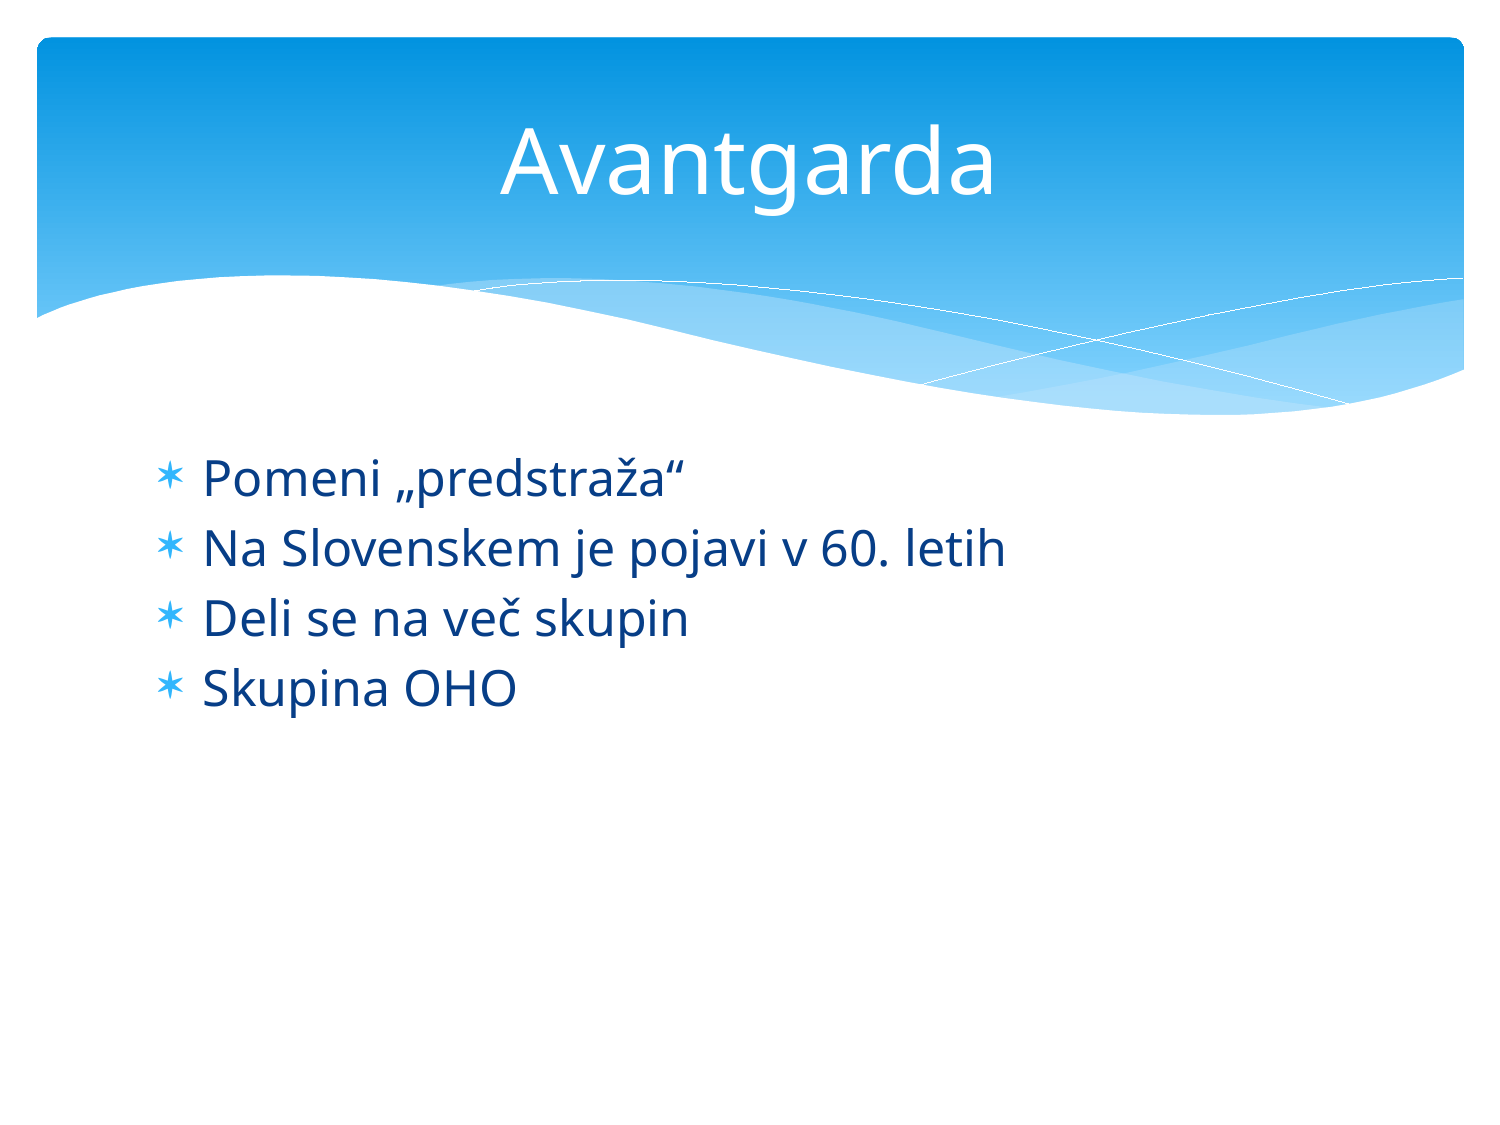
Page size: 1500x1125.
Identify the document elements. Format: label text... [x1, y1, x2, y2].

title Avantgarda [75, 55, 1425, 261]
list Pomeni „predstraža“ Na Slovenskem je pojavi v 60. letih Deli se na več skupin Skupina OHO [142, 438, 1359, 1005]
